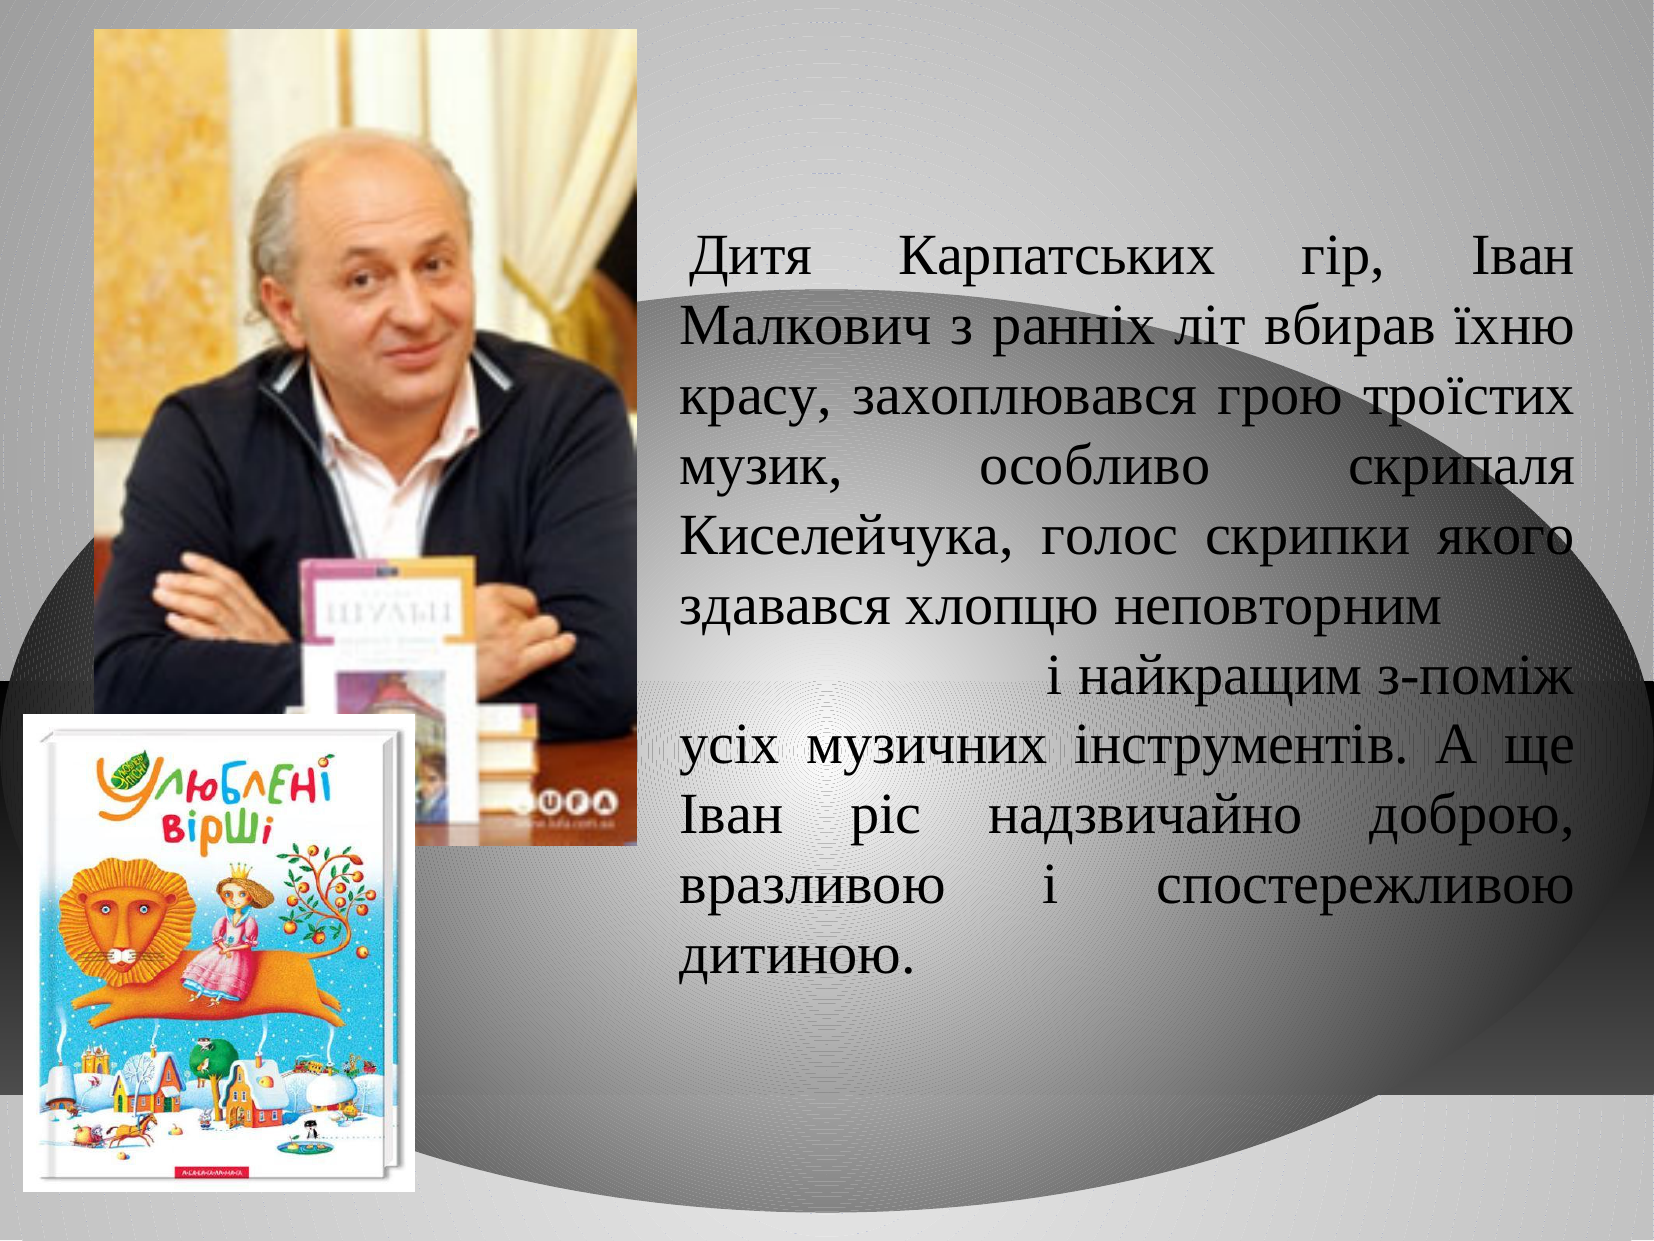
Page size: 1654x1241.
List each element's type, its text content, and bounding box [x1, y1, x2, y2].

text_box Дитя Карпатських гір, Іван Малкович з ранніх літ вбирав їхню красу, захоплювався грою троїстих музик, особливо скрипаля Киселейчука, голос скрипки якого здавався хлопцю неповторним і найкращим з-поміж усіх музичних інструментів. А ще Іван ріс надзвичайно доброю, вразливою і спостережливою дитиною. [664, 208, 1591, 1001]
picture [23, 29, 637, 1192]
